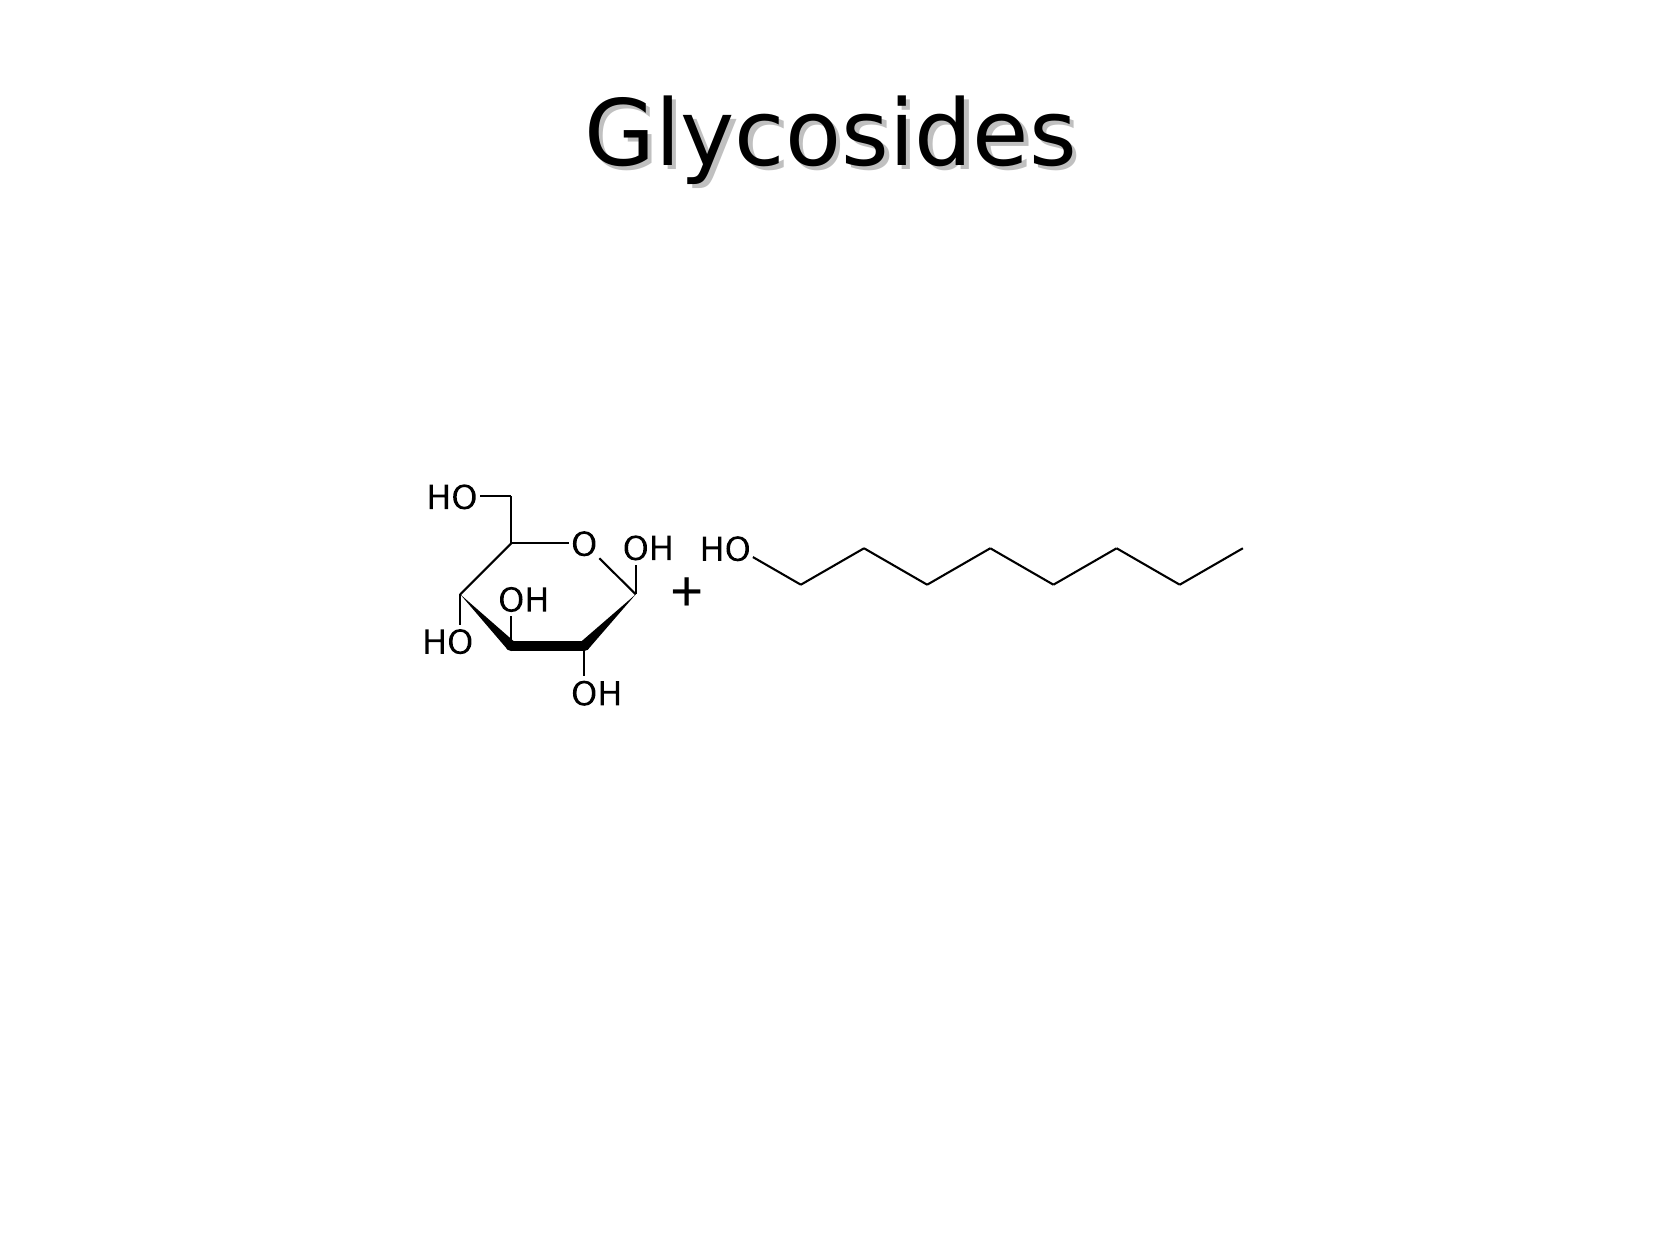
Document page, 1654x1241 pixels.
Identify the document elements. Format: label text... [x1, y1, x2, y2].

picture [417, 473, 1252, 721]
title Glycosides [86, 37, 1576, 230]
text_box + [655, 543, 721, 636]
